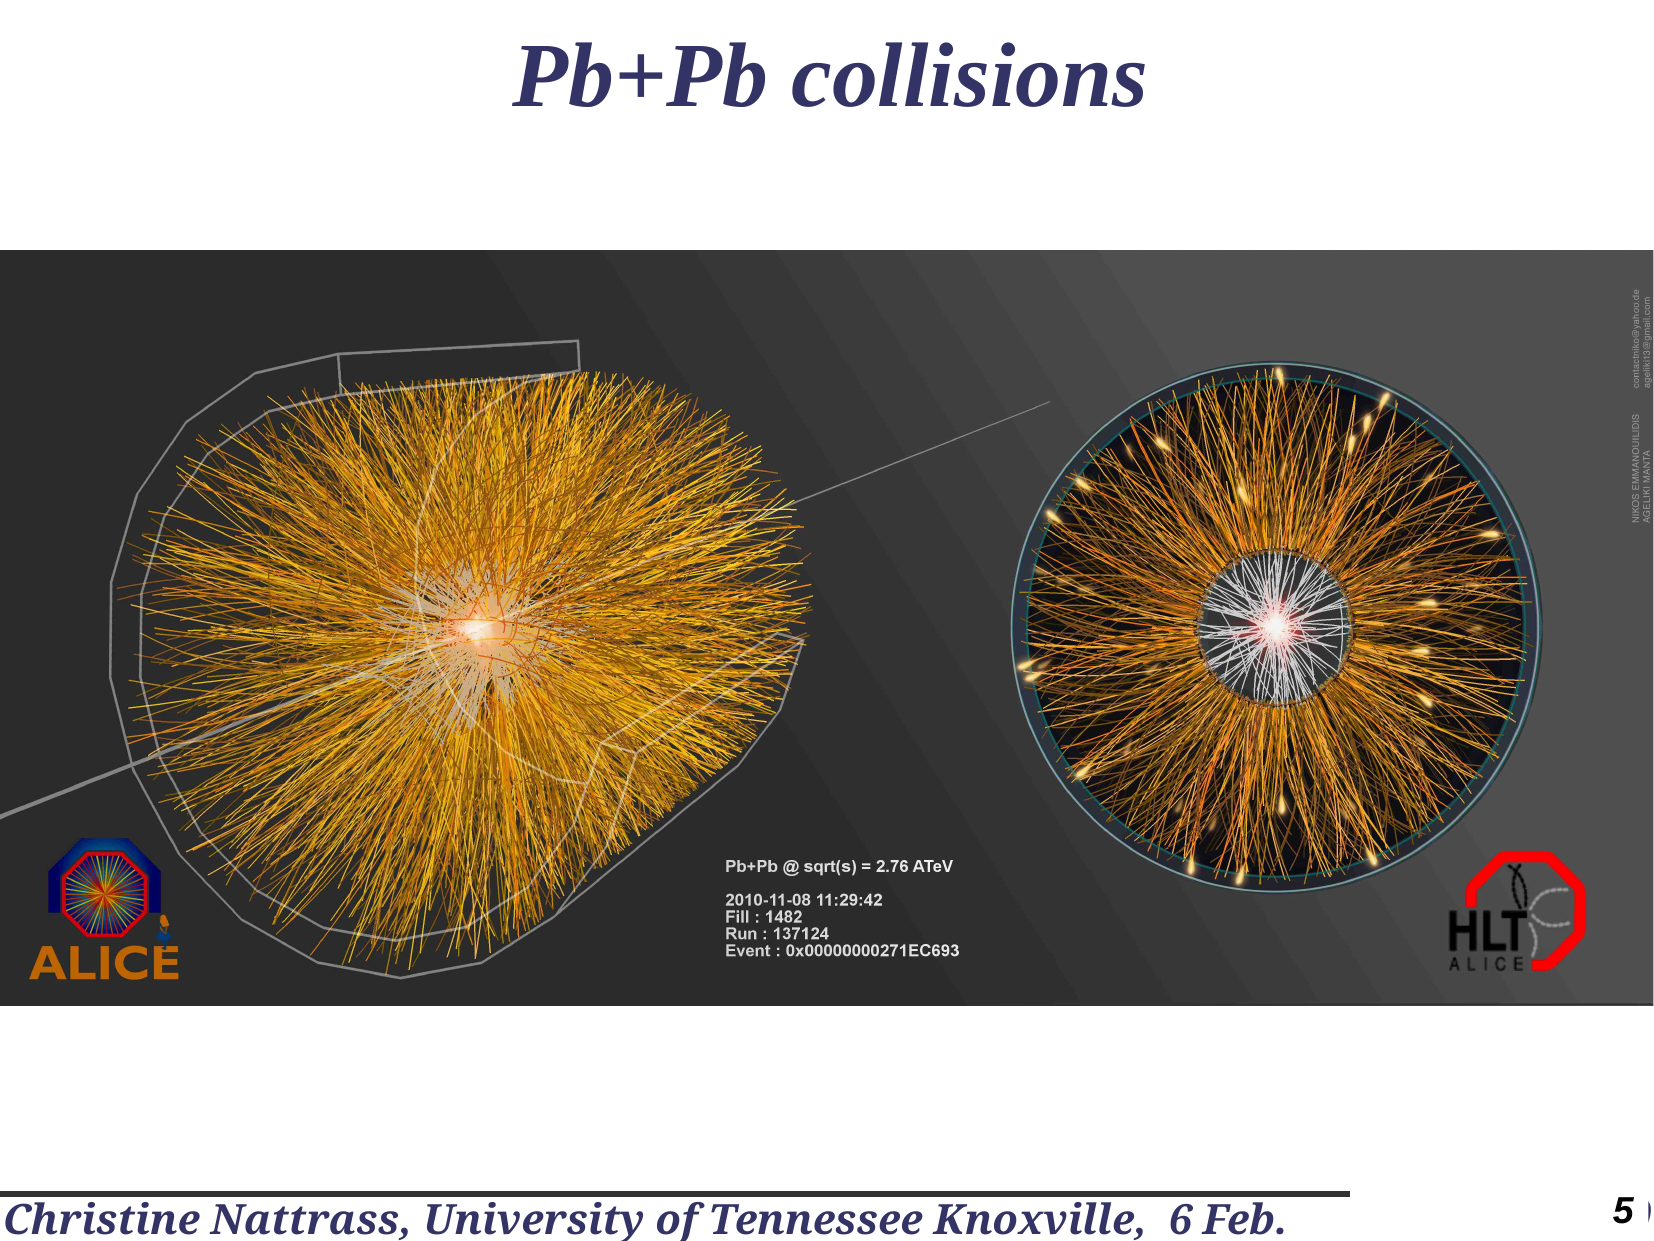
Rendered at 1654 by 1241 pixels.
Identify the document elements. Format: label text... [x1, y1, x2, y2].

picture [0, 250, 1654, 1006]
text_box 5 [1573, 1181, 1649, 1239]
title Pb+Pb collisions [86, 0, 1575, 150]
